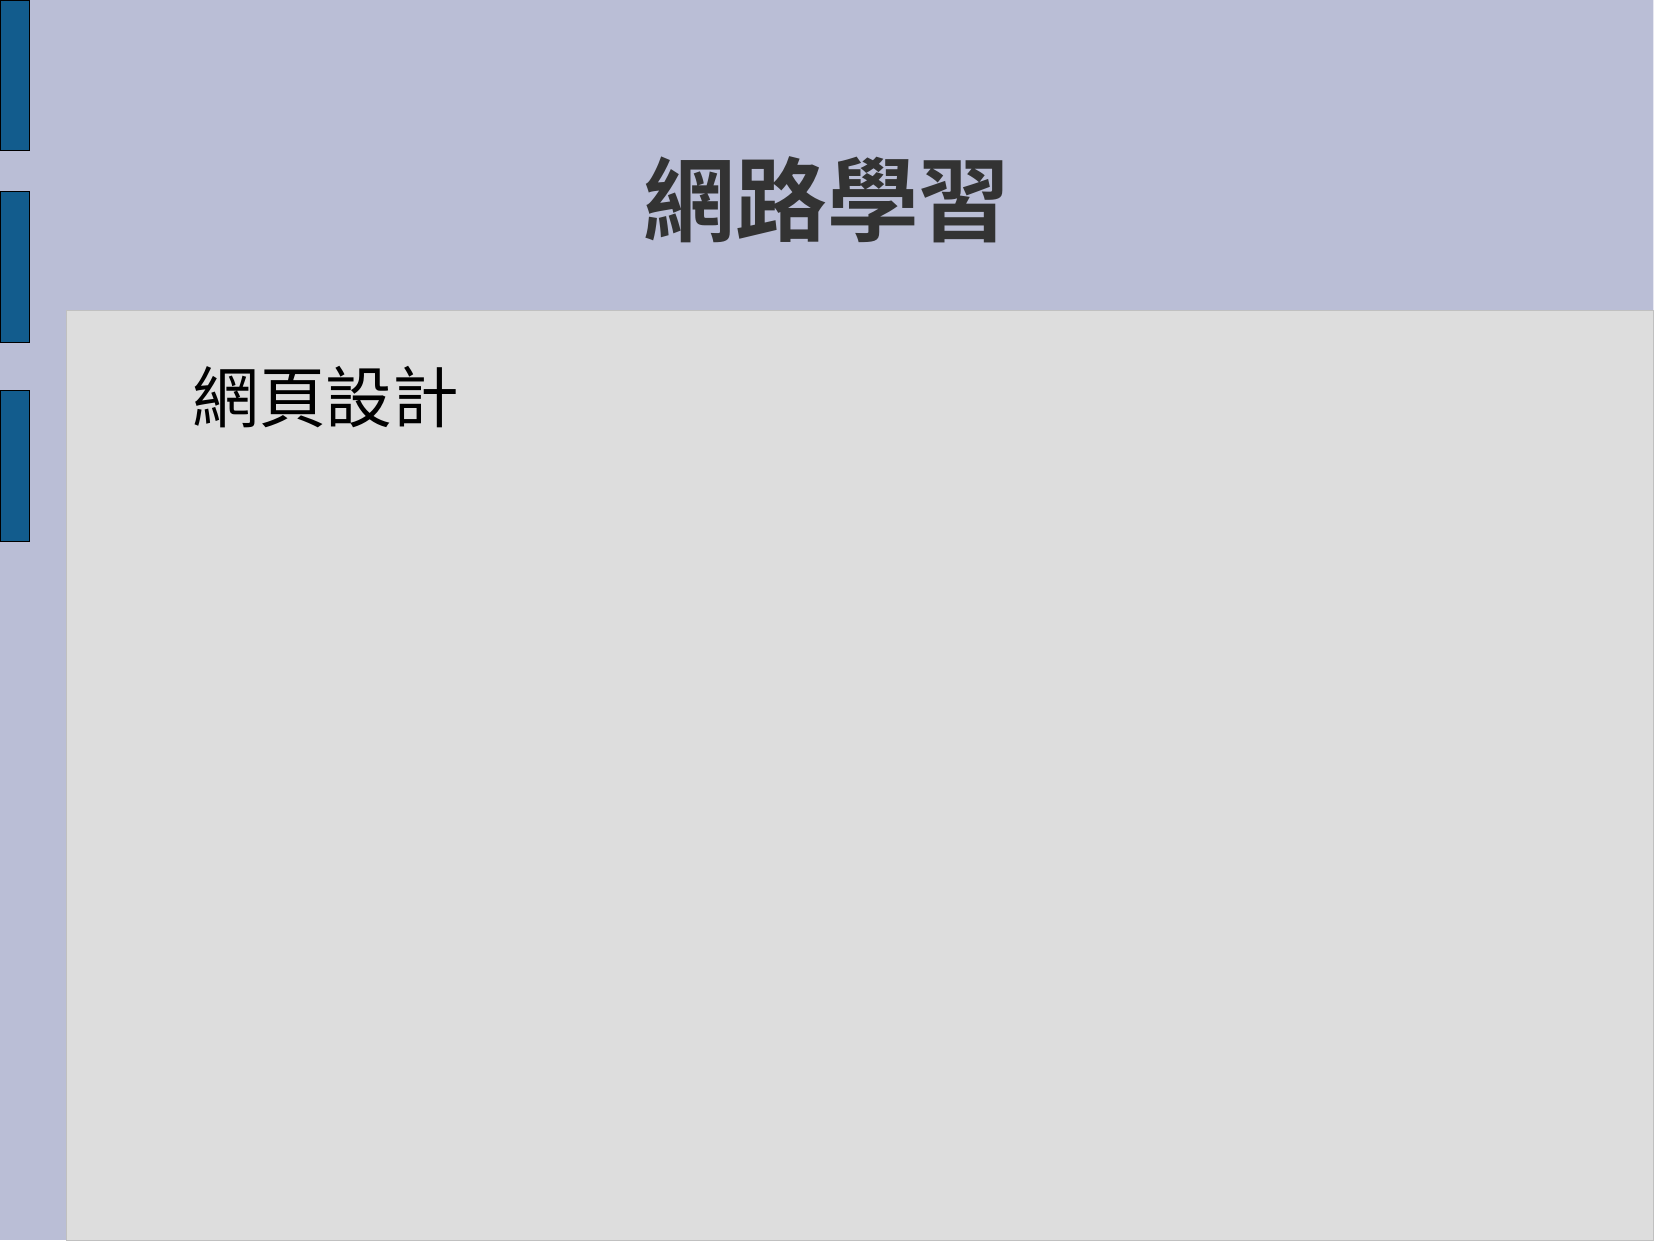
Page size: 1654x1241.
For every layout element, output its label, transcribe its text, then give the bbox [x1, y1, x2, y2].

title 網路學習 [121, 91, 1534, 299]
list 網頁設計 [121, 344, 1534, 1164]
